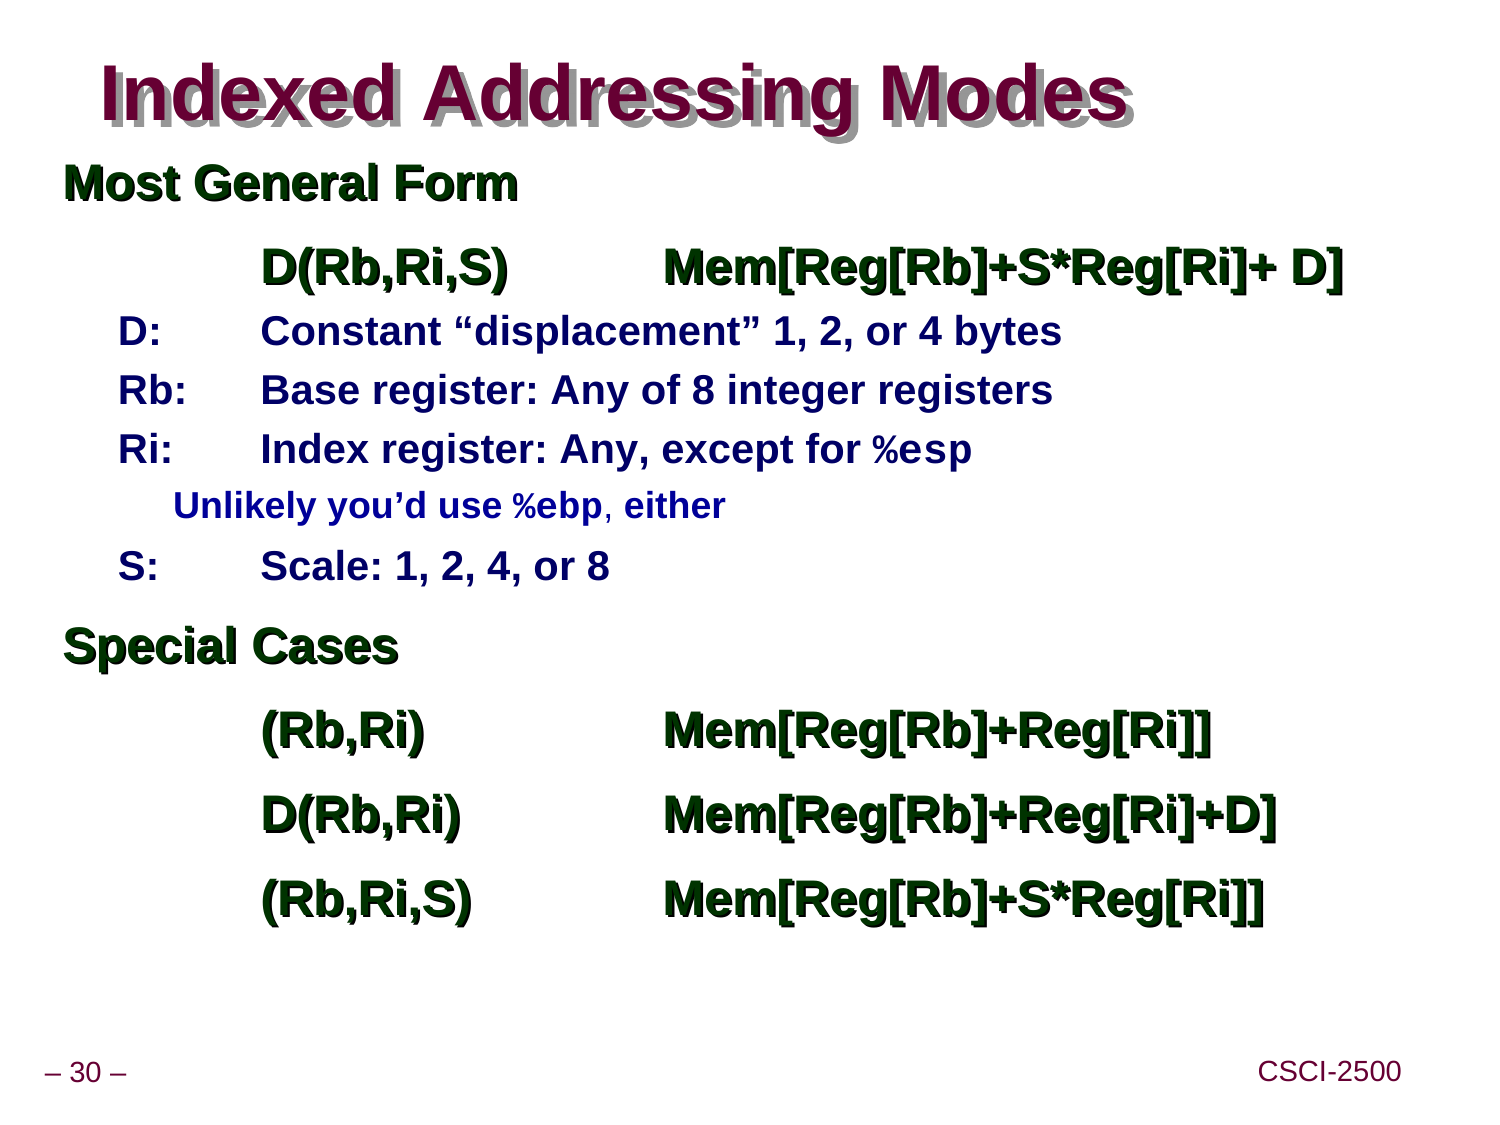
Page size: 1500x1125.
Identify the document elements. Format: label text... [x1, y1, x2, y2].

list Most General Form D(Rb,Ri,S) Mem[Reg[Rb]+S*Reg[Ri]+ D] D: Constant “displacement” 1, 2, or 4 bytes Rb: Base register: Any of 8 integer registers Ri: Index register: Any, except for %esp Unlikely you’d use %ebp, either S: Scale: 1, 2, 4, or 8 Special Cases (Rb,Ri) Mem[Reg[Rb]+Reg[Ri]] D(Rb,Ri) Mem[Reg[Rb]+Reg[Ri]+D] (Rb,Ri,S) Mem[Reg[Rb]+S*Reg[Ri]] [47, 149, 1411, 1058]
title Indexed Addressing Modes [99, 45, 1248, 149]
